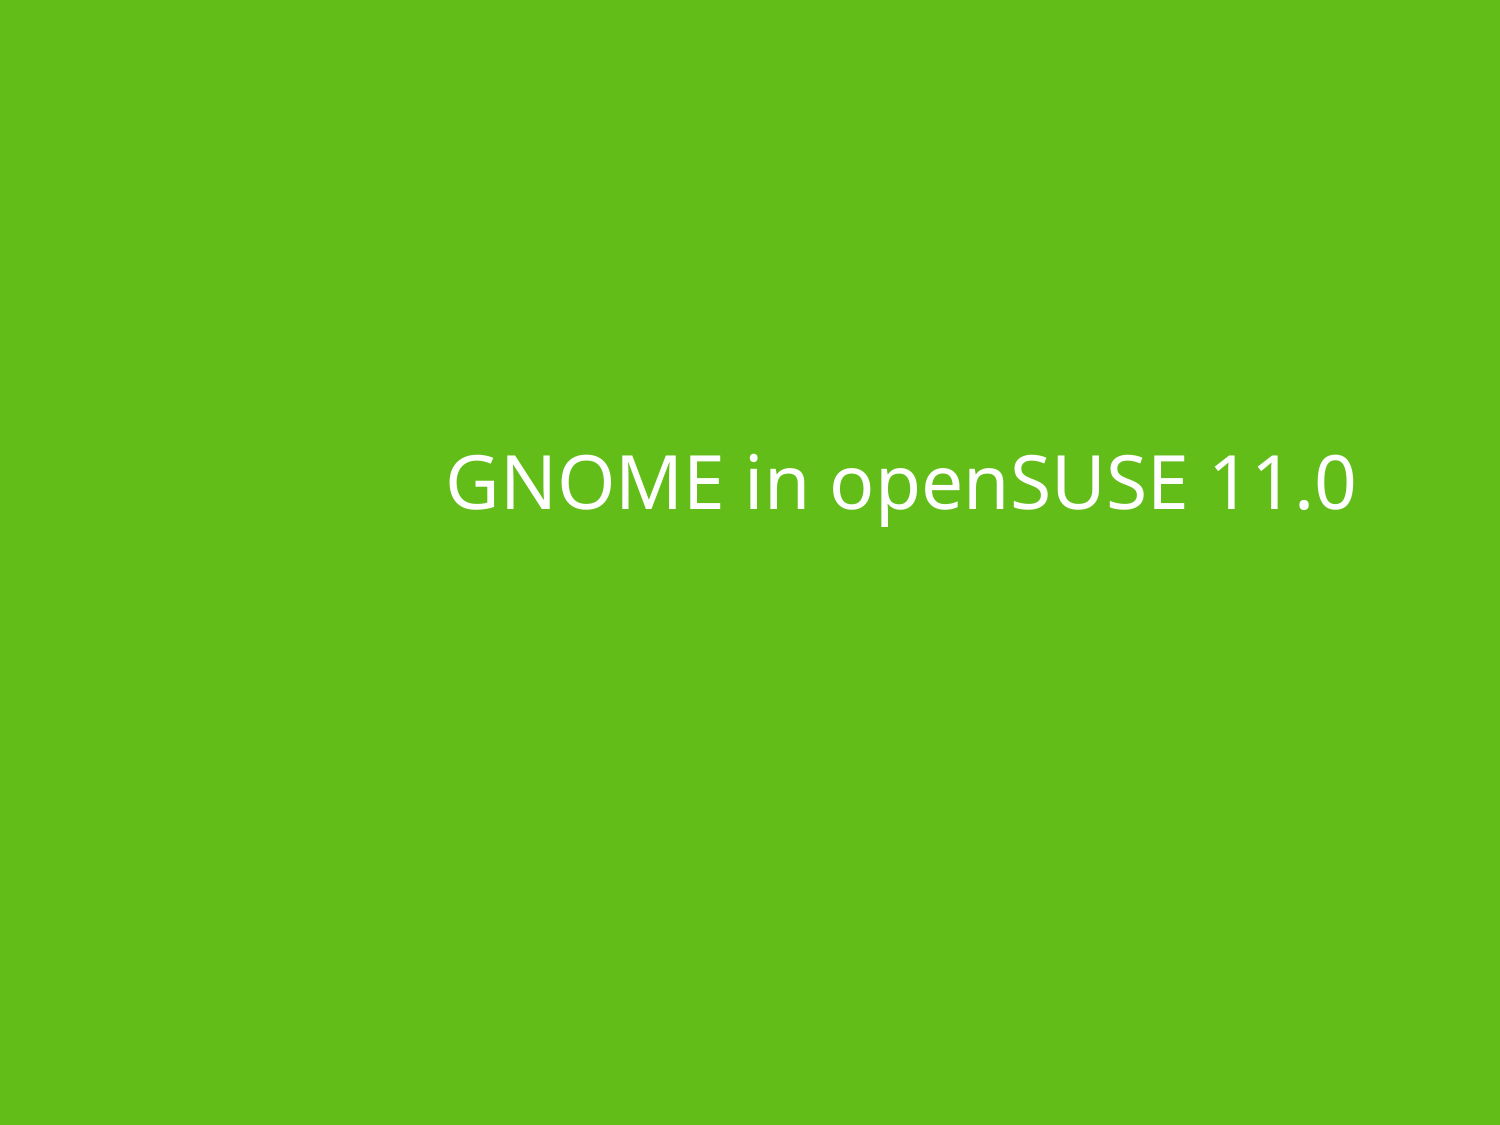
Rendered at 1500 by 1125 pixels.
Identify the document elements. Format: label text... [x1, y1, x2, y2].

title GNOME in openSUSE 11.0 [165, 386, 1373, 575]
